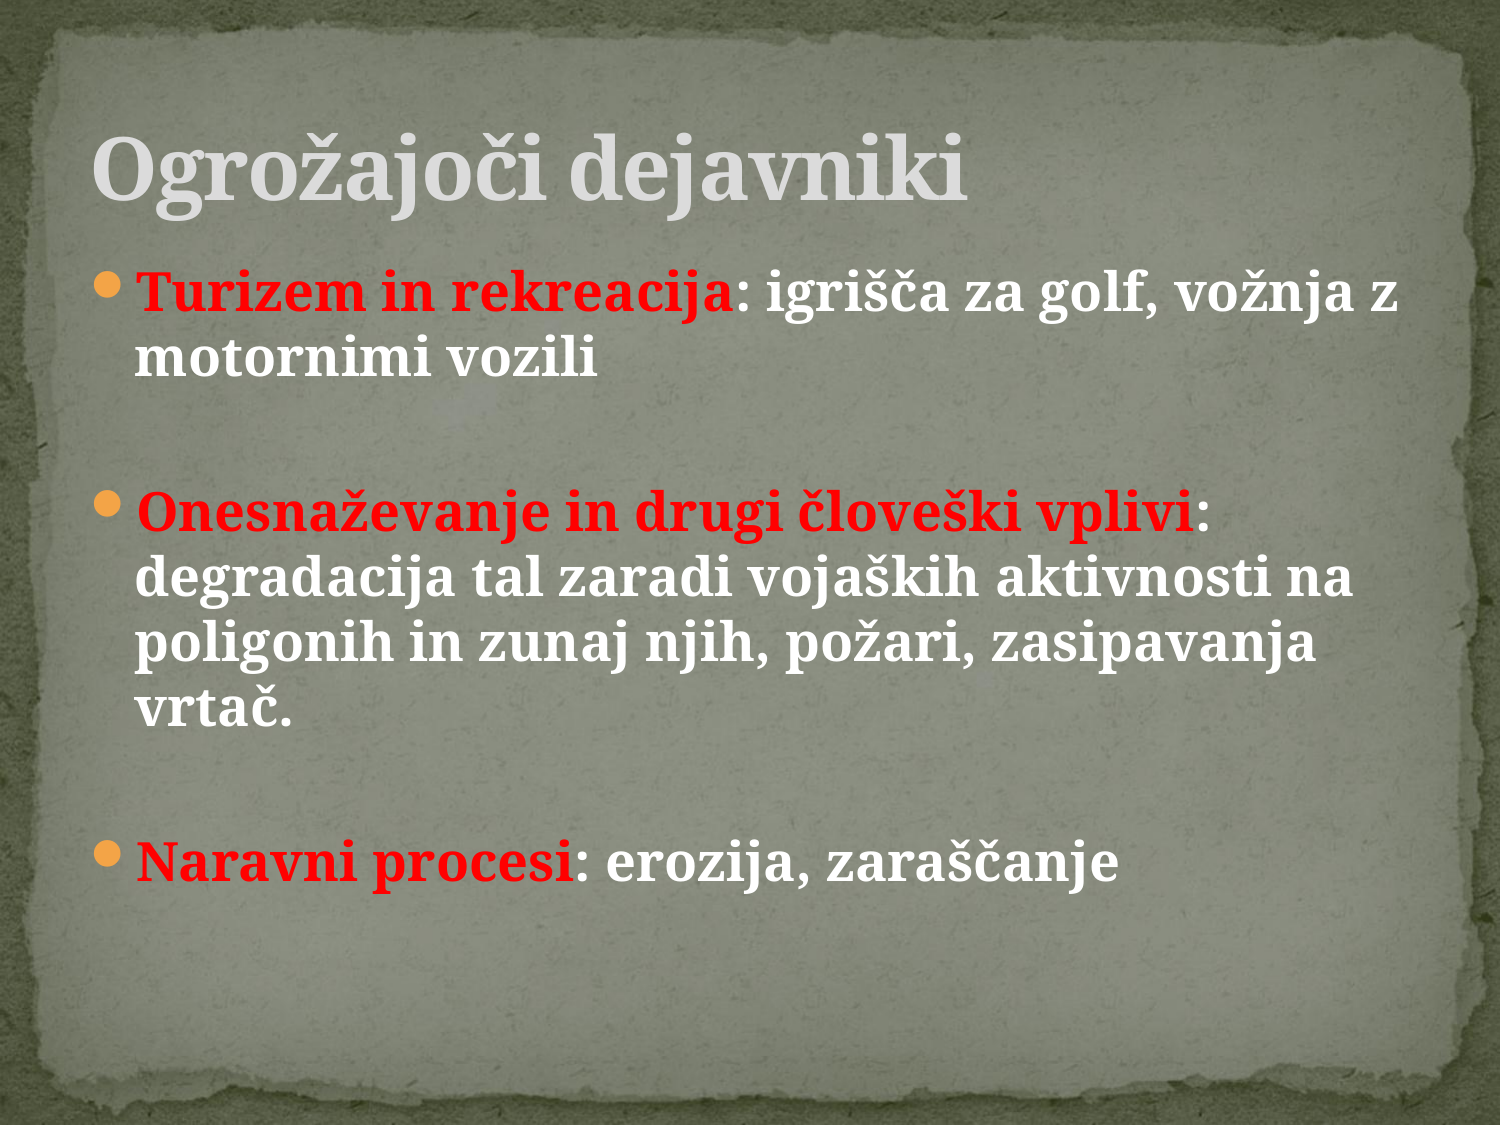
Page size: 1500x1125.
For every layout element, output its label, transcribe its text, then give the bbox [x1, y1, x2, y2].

picture [0, 0, 1500, 1125]
title Ogrožajoči dejavniki [75, 24, 1425, 225]
list Turizem in rekreacija: igrišča za golf, vožnja z motornimi vozili Onesnaževanje in drugi človeški vplivi: degradacija tal zaradi vojaških aktivnosti na poligonih in zunaj njih, požari, zasipavanja vrtač. Naravni procesi: erozija, zaraščanje [75, 249, 1425, 1000]
